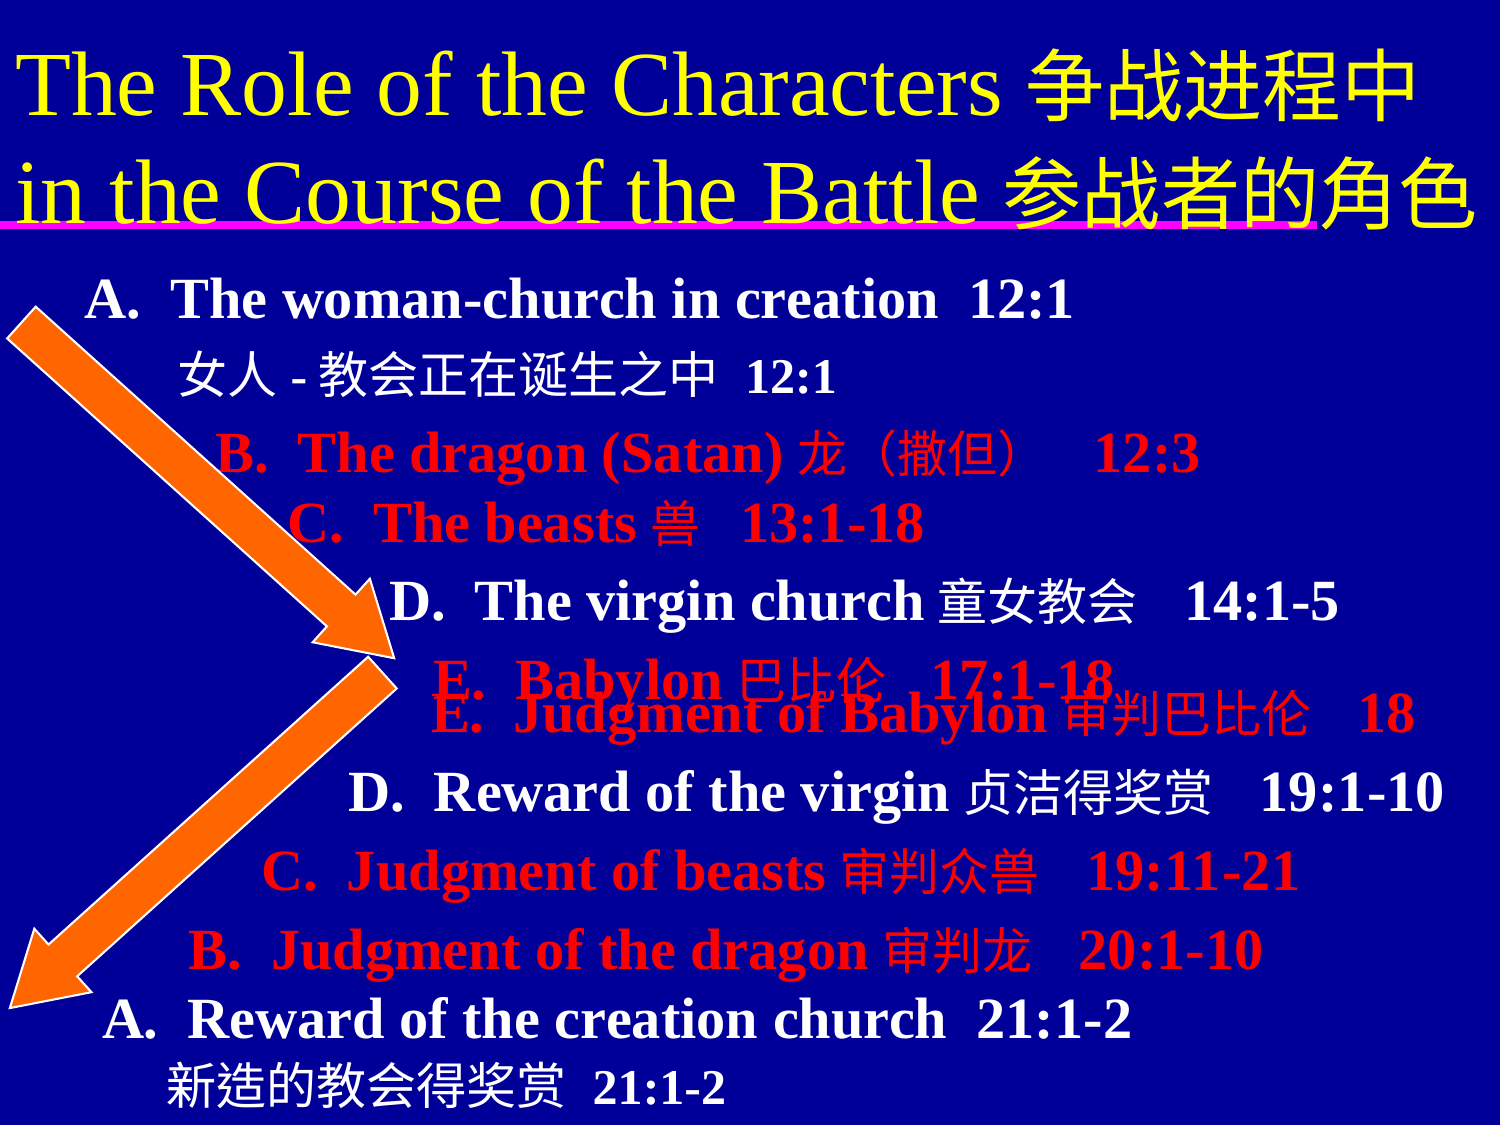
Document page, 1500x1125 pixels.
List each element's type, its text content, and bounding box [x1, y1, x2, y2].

title The Role of the Characters争战进程中 in the Course of the Battle参战者的角色 [0, 0, 1500, 255]
text_box A. The woman-church in creation 12:1 女人-教会正在诞生之中 12:1 B. The dragon (Satan)龙（撒但） 12:3 C. The beasts兽 13:1-18 D. The virgin church童女教会 14:1-5 E. Babylon巴比伦 17:1-18 [69, 258, 1500, 724]
text_box [7, 306, 395, 659]
text_box [9, 923, 72, 1009]
list E. Judgment of Babylon审判巴比伦 18 D. Reward of the virgin贞洁得奖赏 19:1-10 C. Judgment of beasts审判众兽 19:11-21 B. Judgment of the dragon审判龙 20:1-10 A. Reward of the creation church 21:1-2 新造的教会得奖赏 21:1-2 [72, 662, 1500, 1089]
text_box [362, 656, 373, 662]
